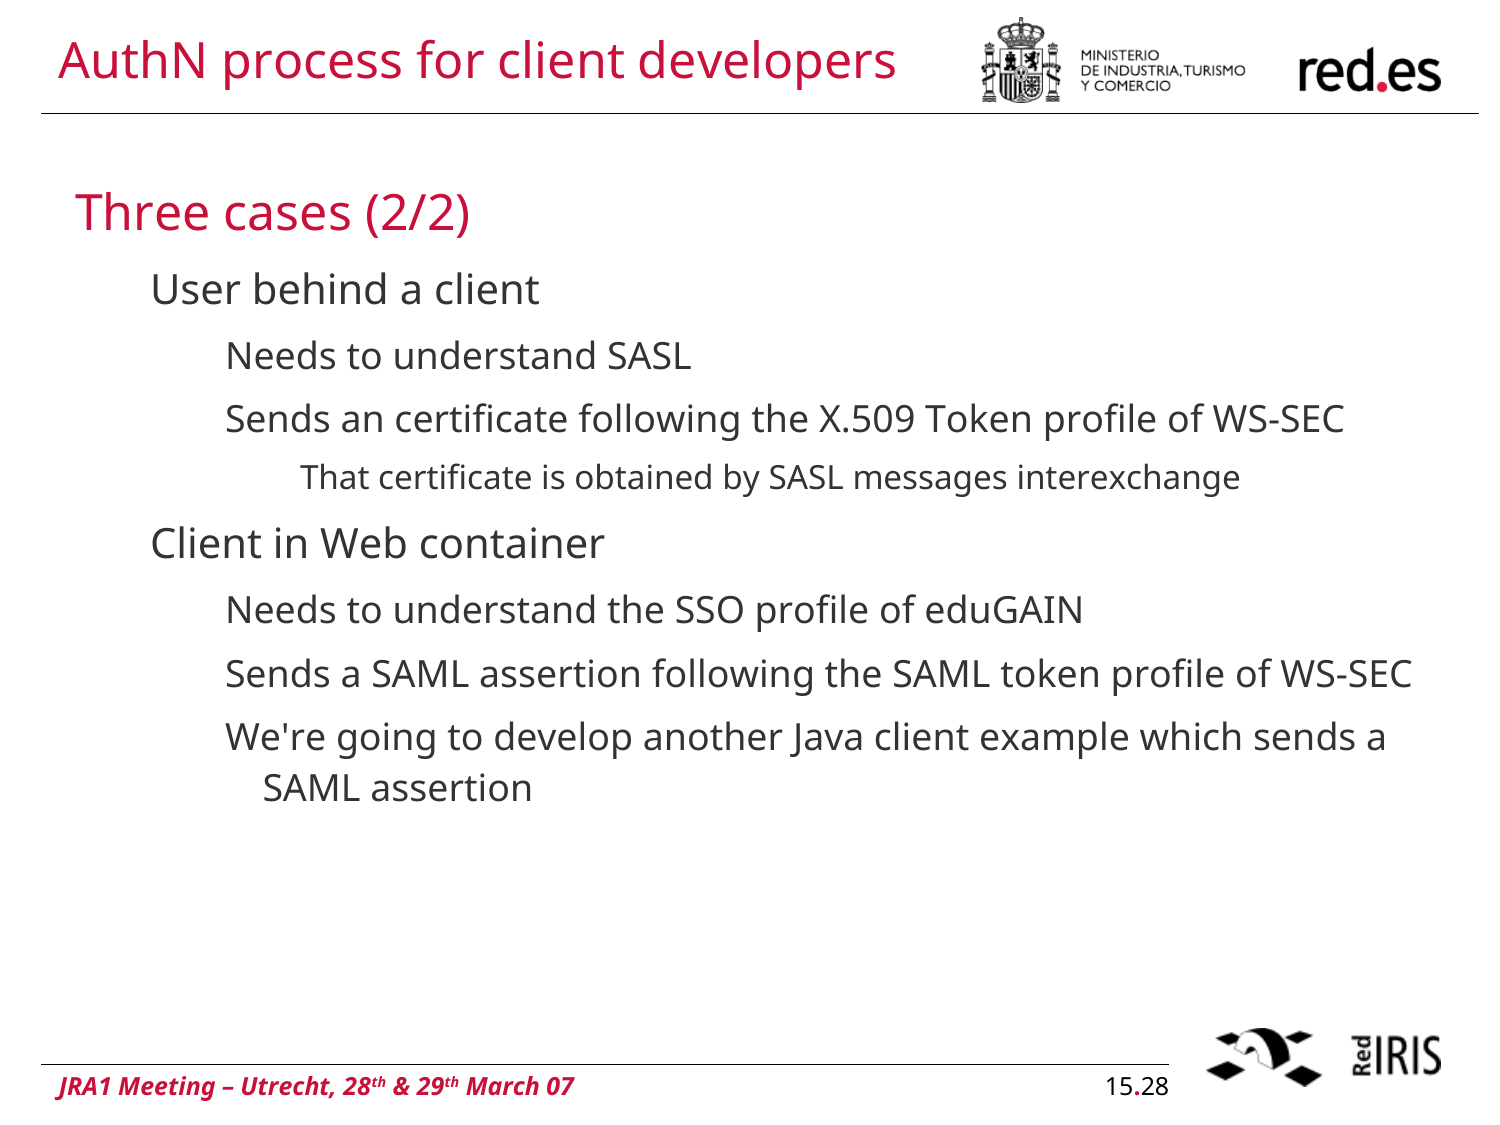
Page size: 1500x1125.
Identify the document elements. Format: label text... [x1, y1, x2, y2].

list Three cases (2/2) User behind a client Needs to understand SASL Sends an certificate following the X.509 Token profile of WS-SEC That certificate is obtained by SASL messages interexchange Client in Web container Needs to understand the SSO profile of eduGAIN Sends a SAML assertion following the SAML token profile of WS-SEC We're going to develop another Java client example which sends a SAML assertion [75, 177, 1425, 1009]
title AuthN process for client developers [59, 29, 957, 89]
picture [981, 17, 1441, 103]
picture [1206, 1028, 1441, 1087]
